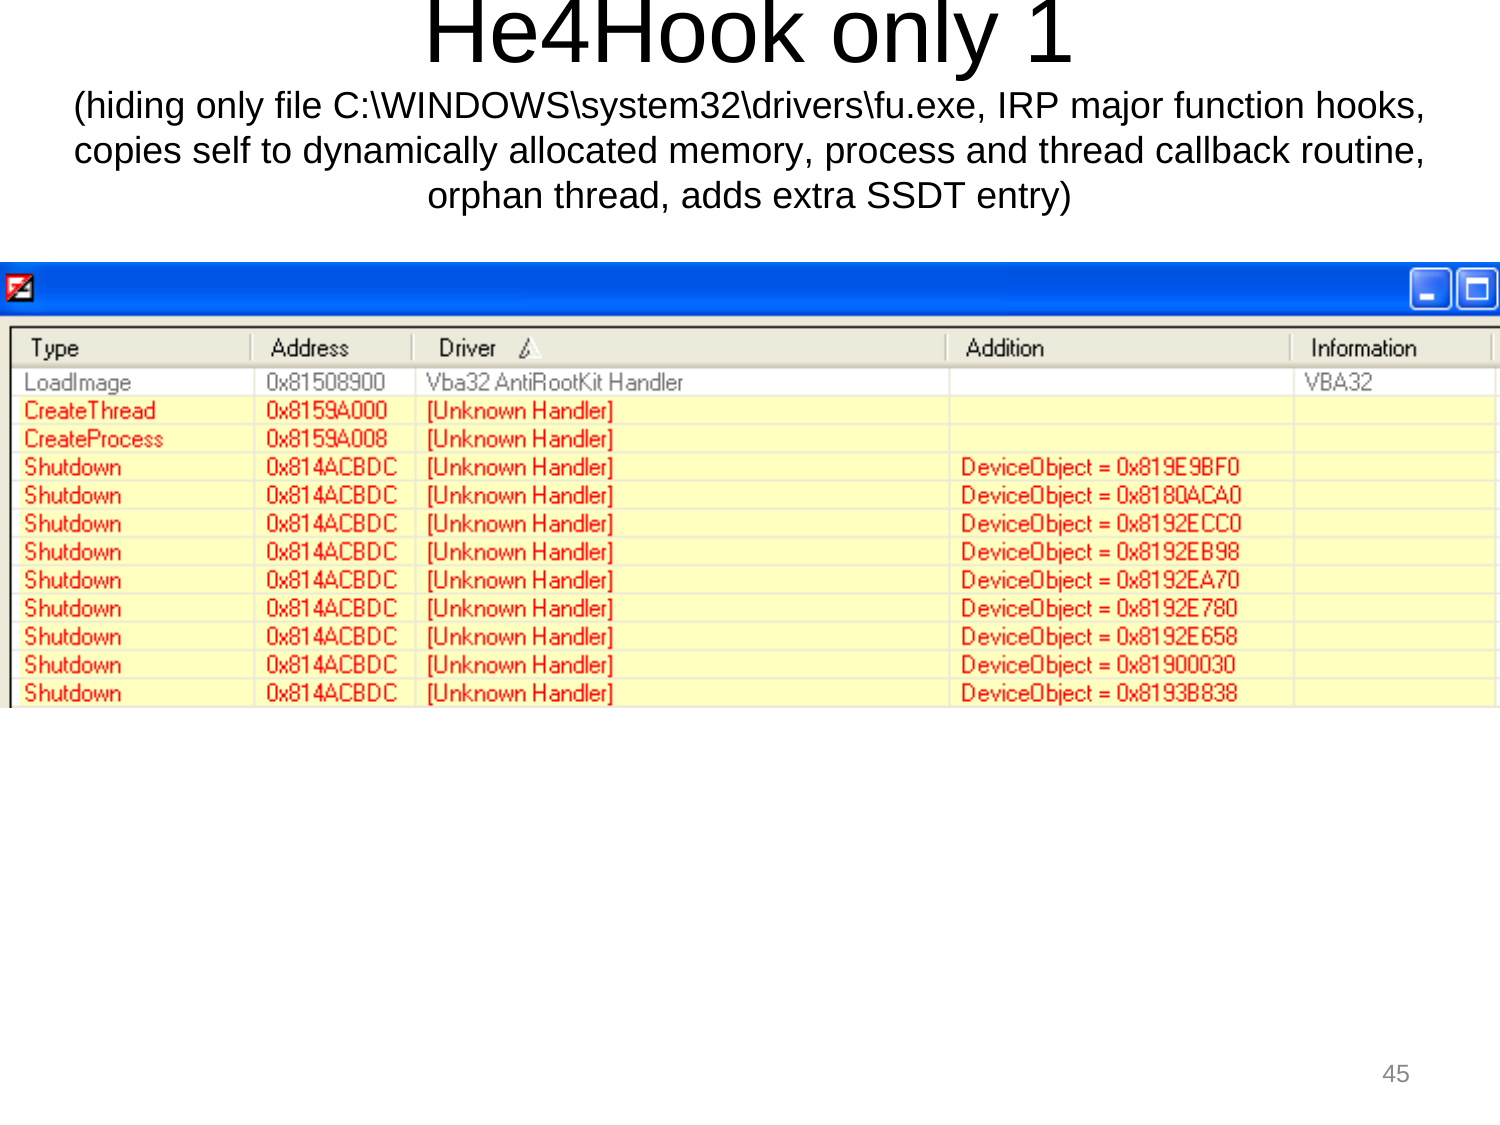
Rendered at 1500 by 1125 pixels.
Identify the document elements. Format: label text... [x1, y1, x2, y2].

picture [0, 262, 1500, 708]
text_box <number> [1074, 1042, 1426, 1103]
title He4Hook only 1 (hiding only file C:\WINDOWS\system32\drivers\fu.exe, IRP major function hooks, copies self to dynamically allocated memory, process and thread callback routine, orphan thread, adds extra SSDT entry) [0, 0, 1500, 224]
